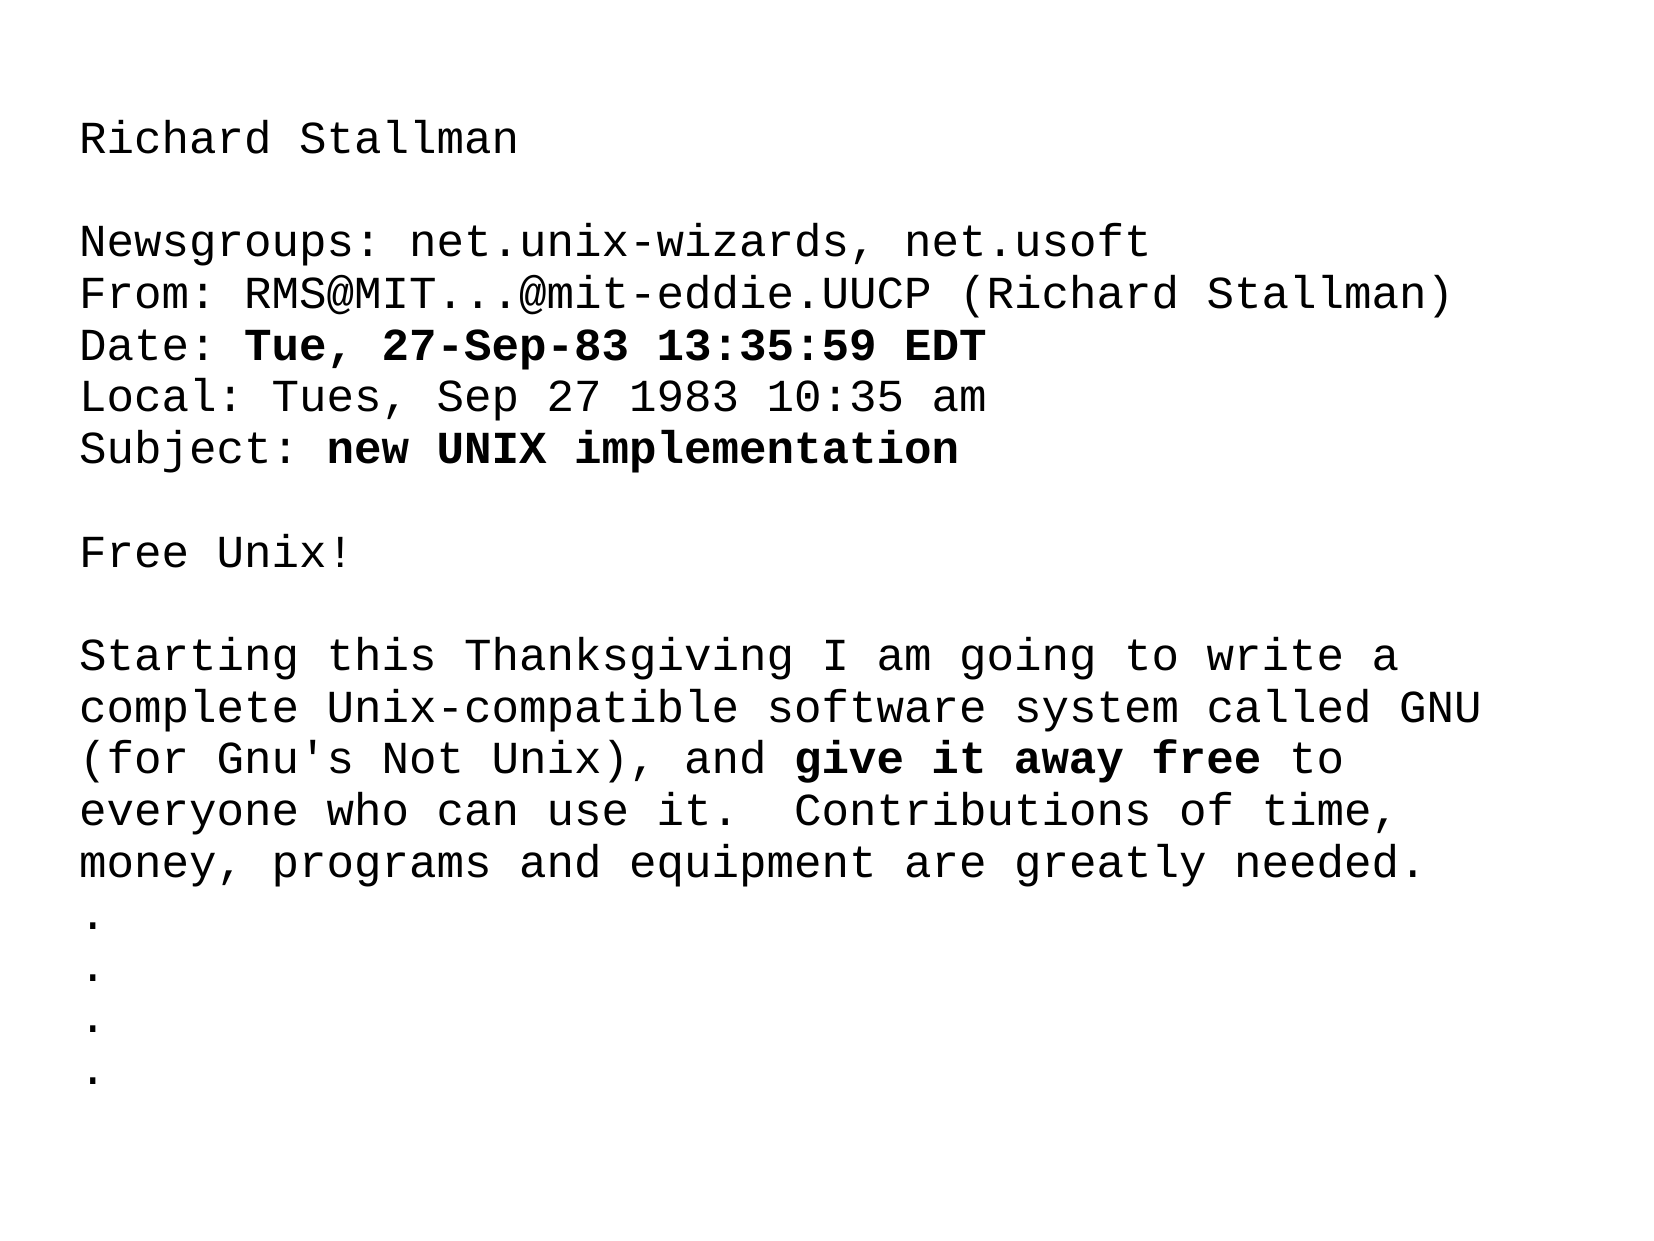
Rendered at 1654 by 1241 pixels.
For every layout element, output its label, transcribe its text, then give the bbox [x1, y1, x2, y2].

text_box Richard Stallman Newsgroups: net.unix-wizards, net.usoft From: RMS@MIT...@mit-eddie.UUCP (Richard Stallman) Date: Tue, 27-Sep-83 13:35:59 EDT Local: Tues, Sep 27 1983 10:35 am Subject: new UNIX implementation Free Unix! Starting this Thanksgiving I am going to write a complete Unix-compatible software system called GNU (for Gnu's Not Unix), and give it away free to everyone who can use it. Contributions of time, money, programs and equipment are greatly needed. . . . . [64, 65, 1565, 1106]
